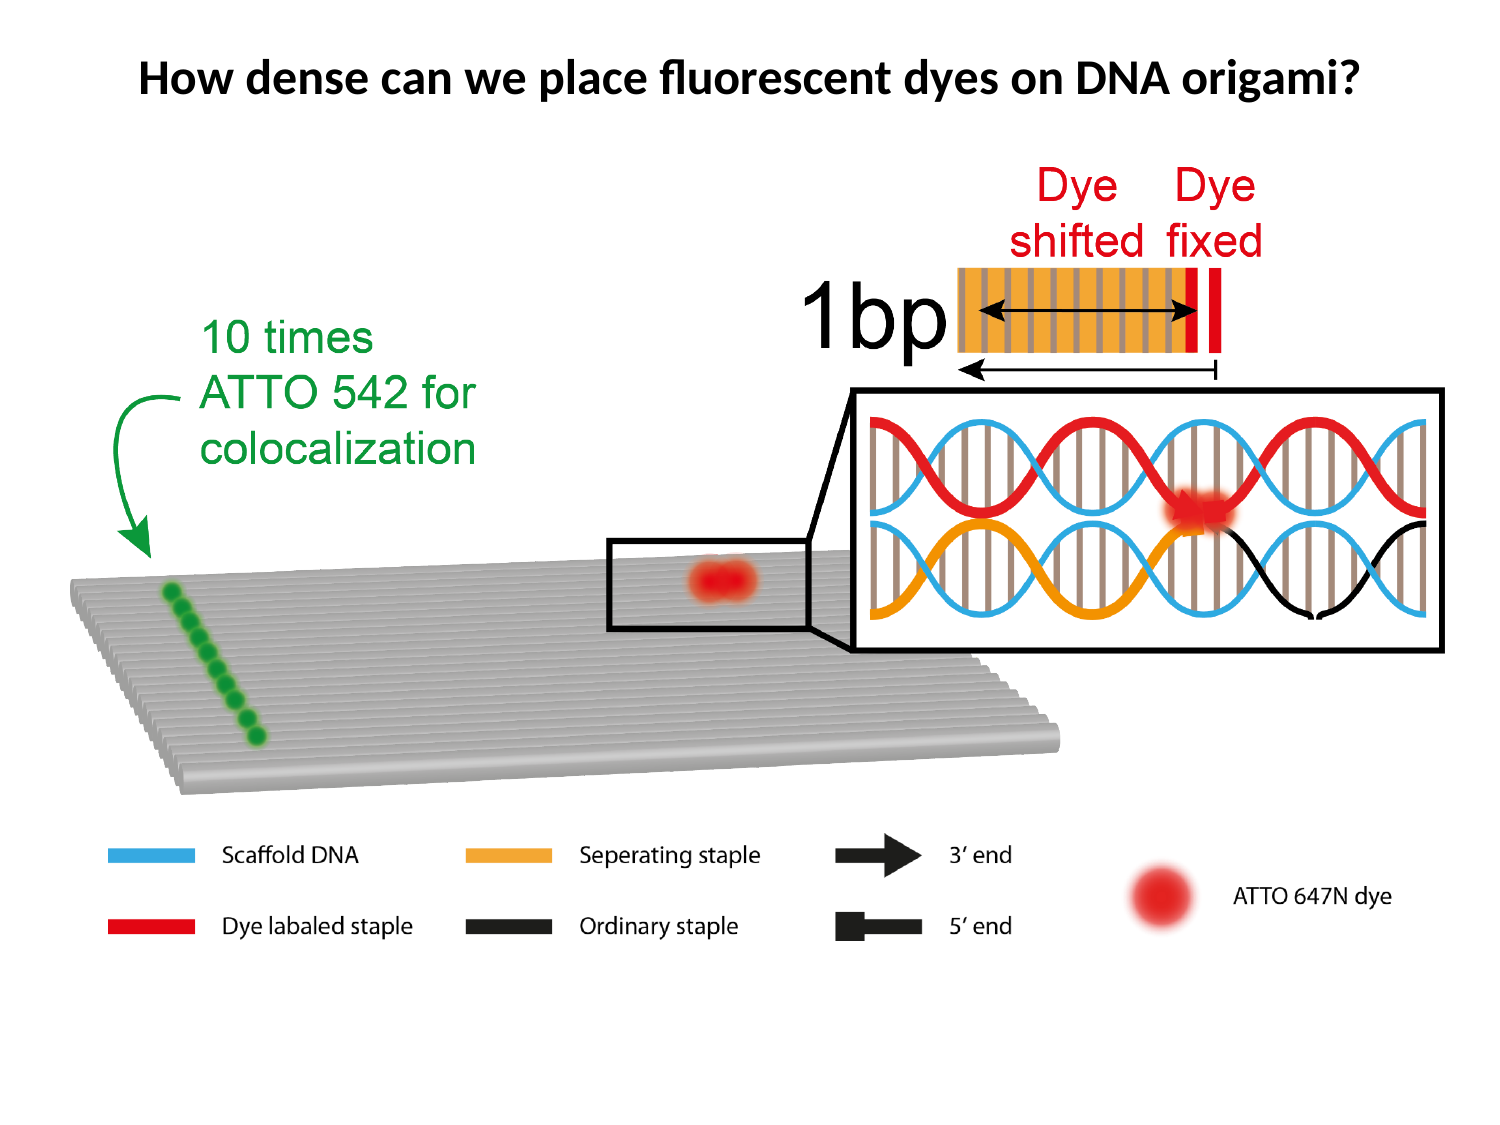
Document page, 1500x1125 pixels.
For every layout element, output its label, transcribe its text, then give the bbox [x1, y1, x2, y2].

picture [70, 167, 1445, 796]
picture [108, 833, 1392, 941]
title How dense can we place fluorescent dyes on DNA origami? [31, 27, 1469, 152]
